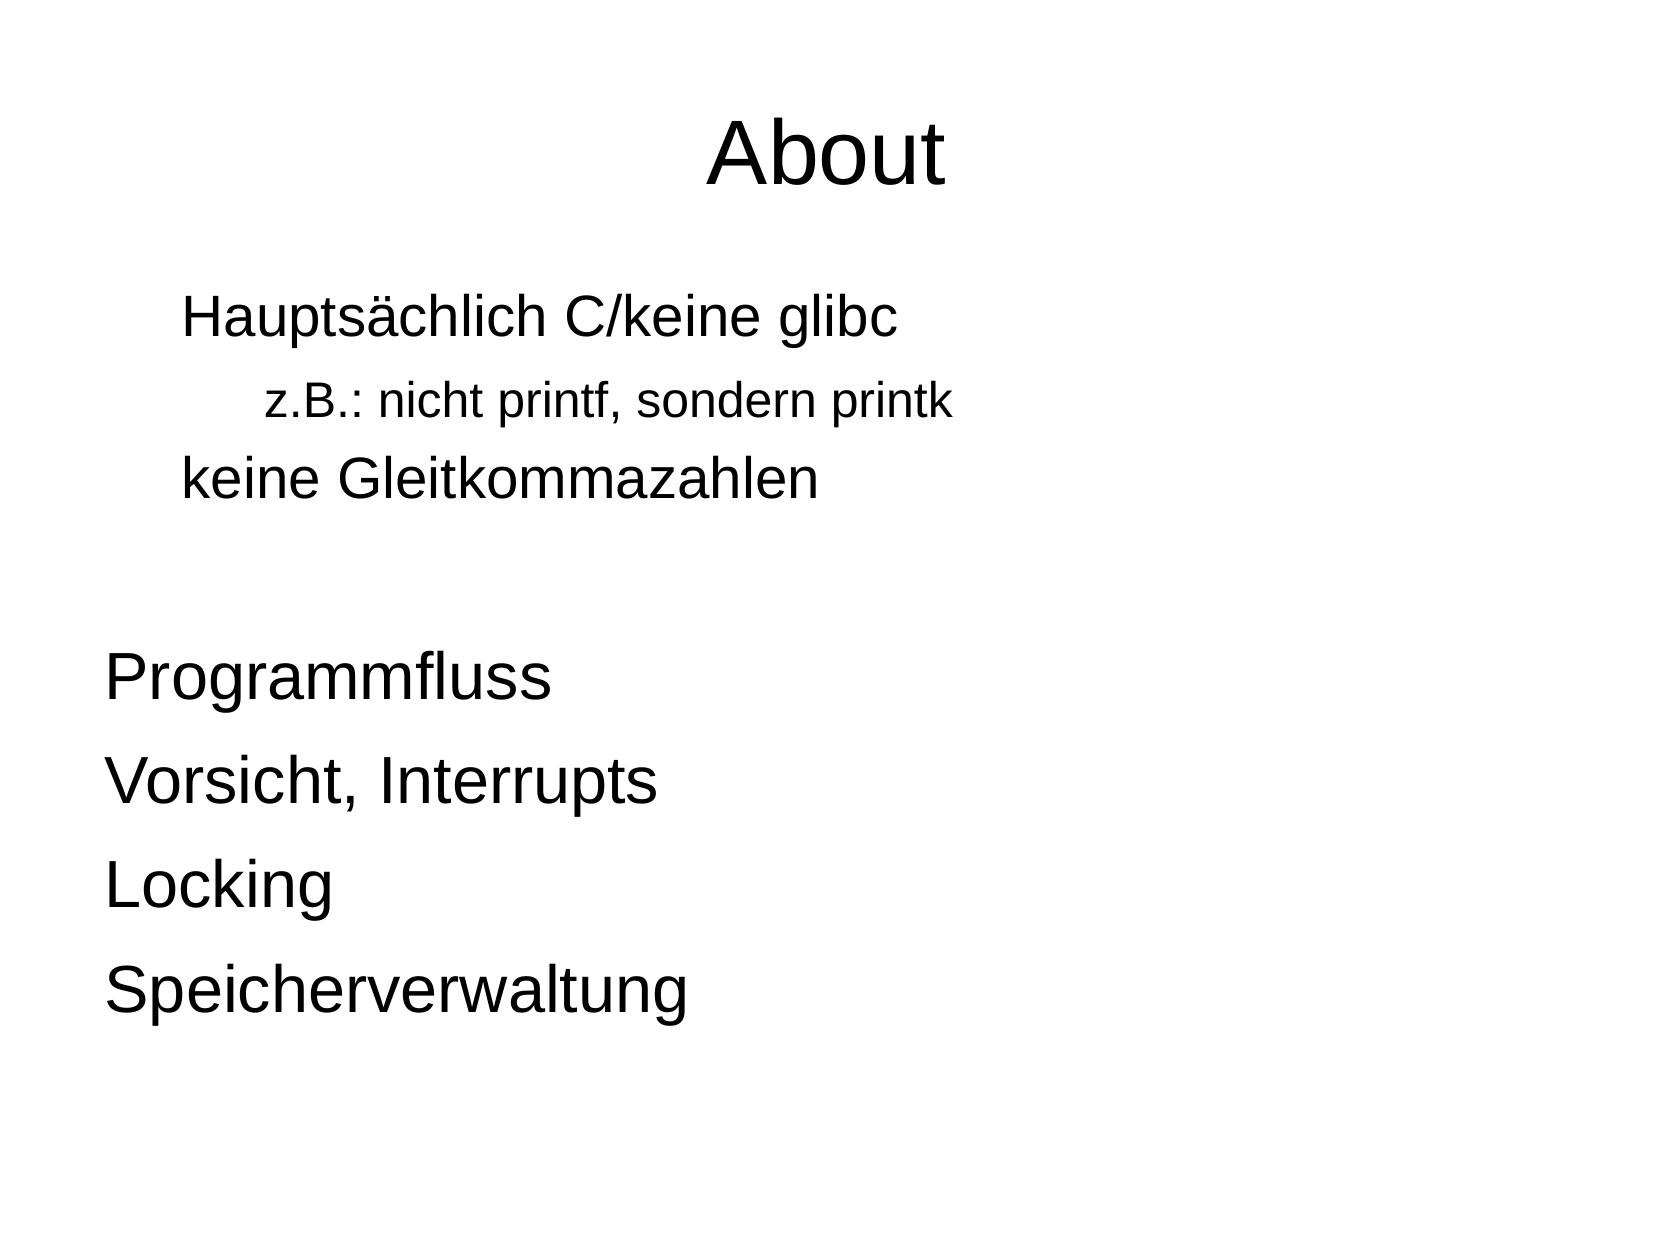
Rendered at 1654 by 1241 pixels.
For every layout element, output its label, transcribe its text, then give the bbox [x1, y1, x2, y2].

title About [82, 49, 1571, 257]
list Hauptsächlich C/keine glibc z.B.: nicht printf, sondern printk keine Gleitkommazahlen Programmfluss Vorsicht, Interrupts Locking Speicherverwaltung [86, 283, 1576, 1090]
